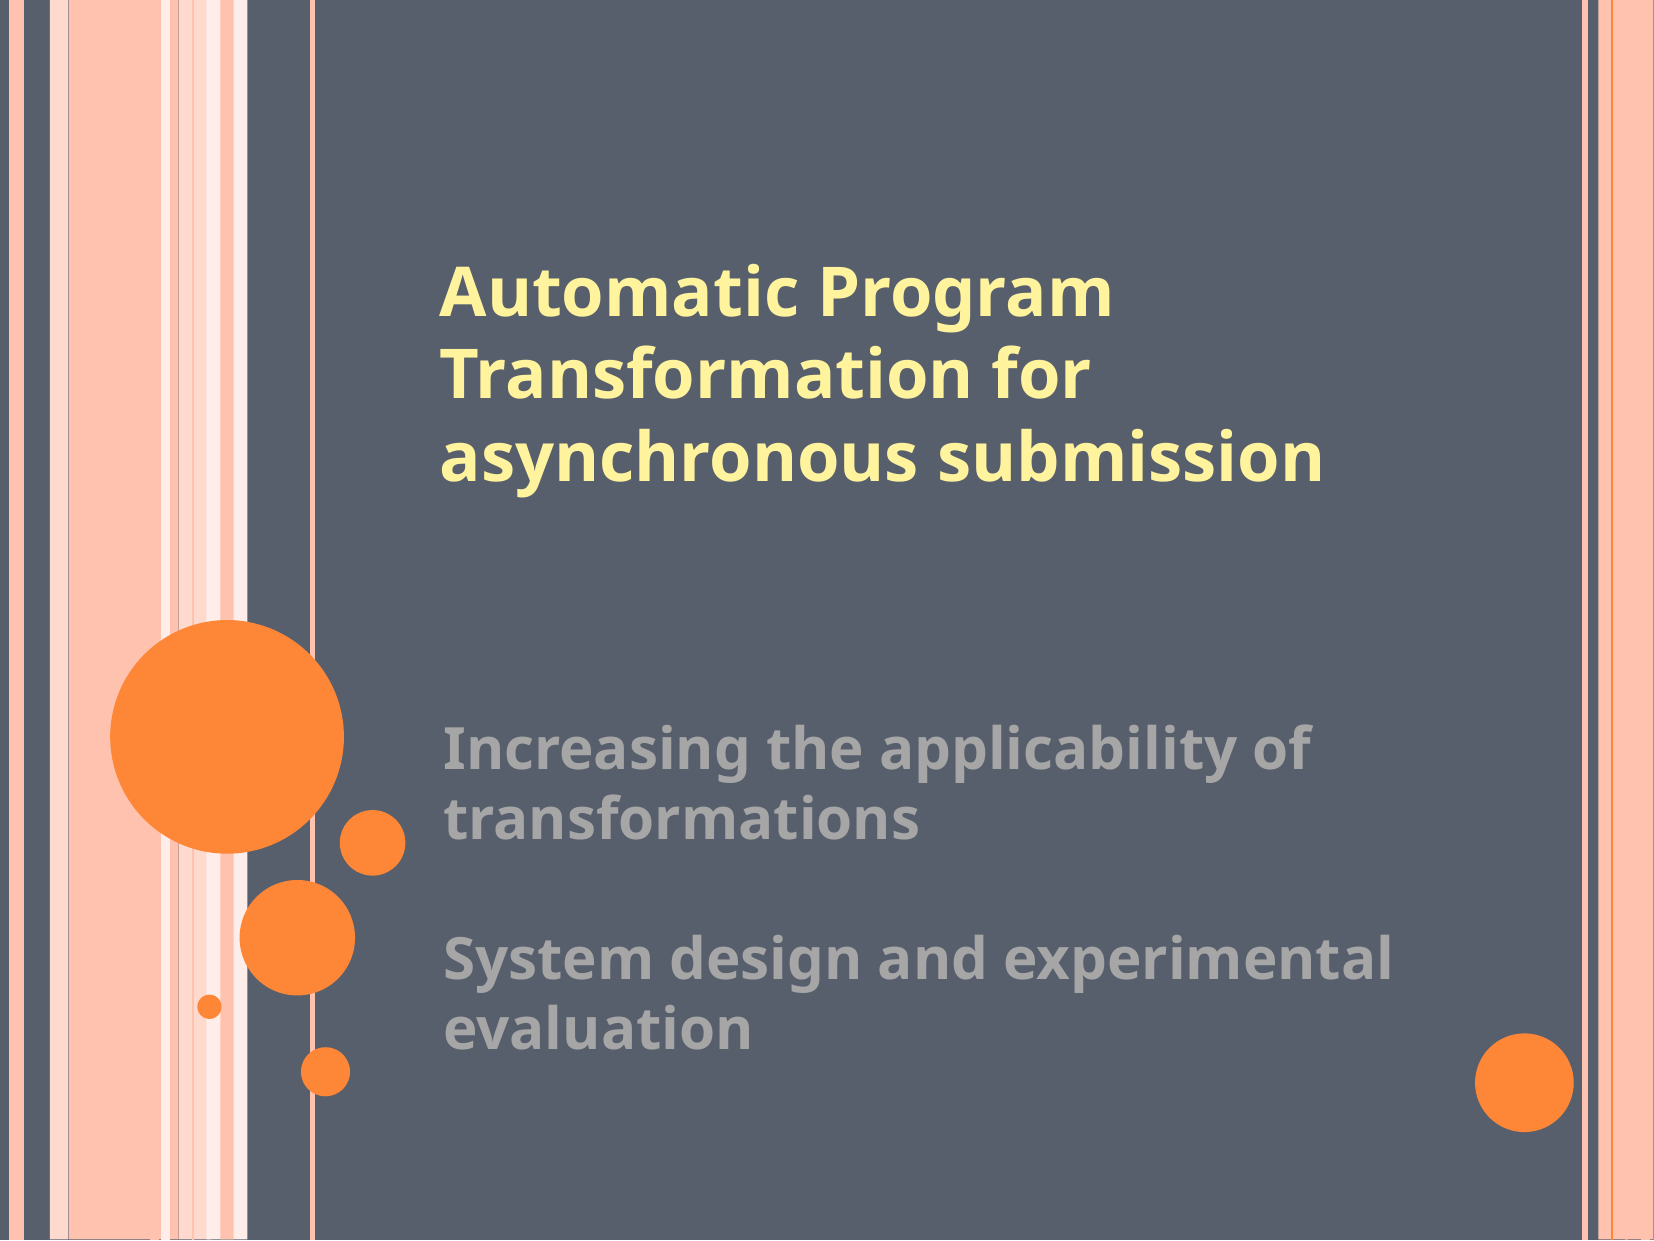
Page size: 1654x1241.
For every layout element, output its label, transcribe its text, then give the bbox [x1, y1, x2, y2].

text_box Automatic Program Transformation for asynchronous submission [423, 132, 1539, 504]
text_box Increasing the applicability of transformations System design and experimental evaluation [426, 682, 1543, 1070]
